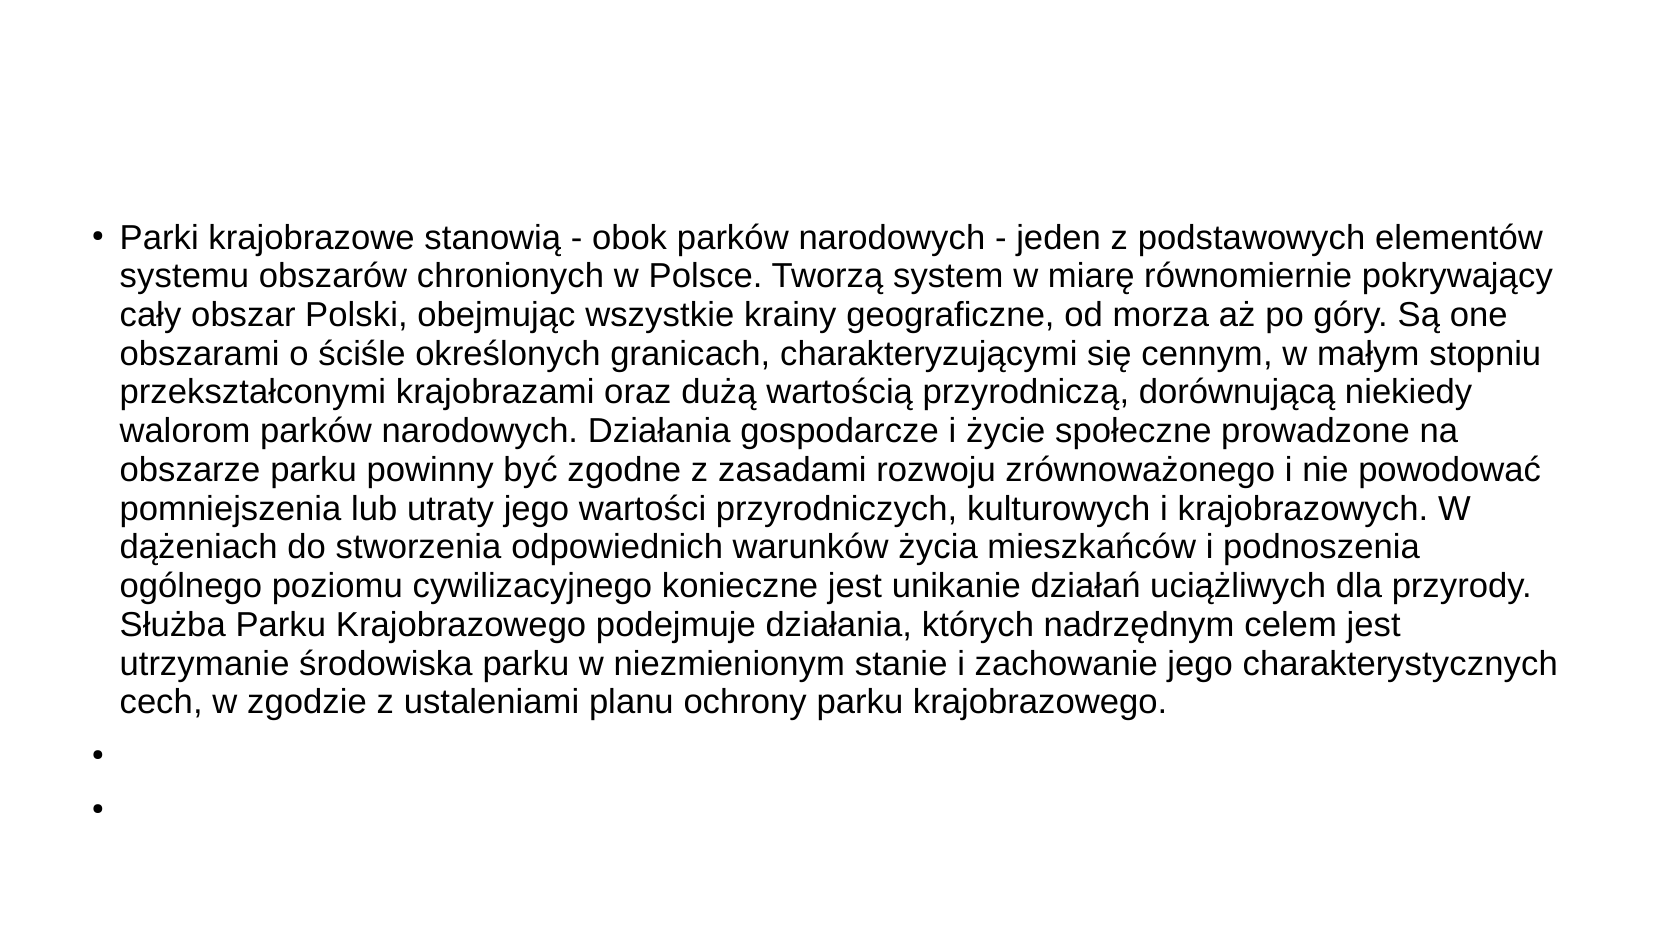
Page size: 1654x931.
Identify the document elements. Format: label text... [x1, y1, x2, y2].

list Parki krajobrazowe stanowią - obok parków narodowych - jeden z podstawowych elementów systemu obszarów chronionych w Polsce. Tworzą system w miarę równomiernie pokrywający cały obszar Polski, obejmując wszystkie krainy geograficzne, od morza aż po góry. Są one obszarami o ściśle określonych granicach, charakteryzującymi się cennym, w małym stopniu przekształconymi krajobrazami oraz dużą wartością przyrodniczą, dorównującą niekiedy walorom parków narodowych. Działania gospodarcze i życie społeczne prowadzone na obszarze parku powinny być zgodne z zasadami rozwoju zrównoważonego i nie powodować pomniejszenia lub utraty jego wartości przyrodniczych, kulturowych i krajobrazowych. W dążeniach do stworzenia odpowiednich warunków życia mieszkańców i podnoszenia ogólnego poziomu cywilizacyjnego konieczne jest unikanie działań uciążliwych dla przyrody. Służba Parku Krajobrazowego podejmuje działania, których nadrzędnym celem jest utrzymanie środowiska parku w niezmienionym stanie i zachowanie jego charakterystycznych cech, w zgodzie z ustaleniami planu ochrony parku krajobrazowego. [82, 217, 1571, 758]
